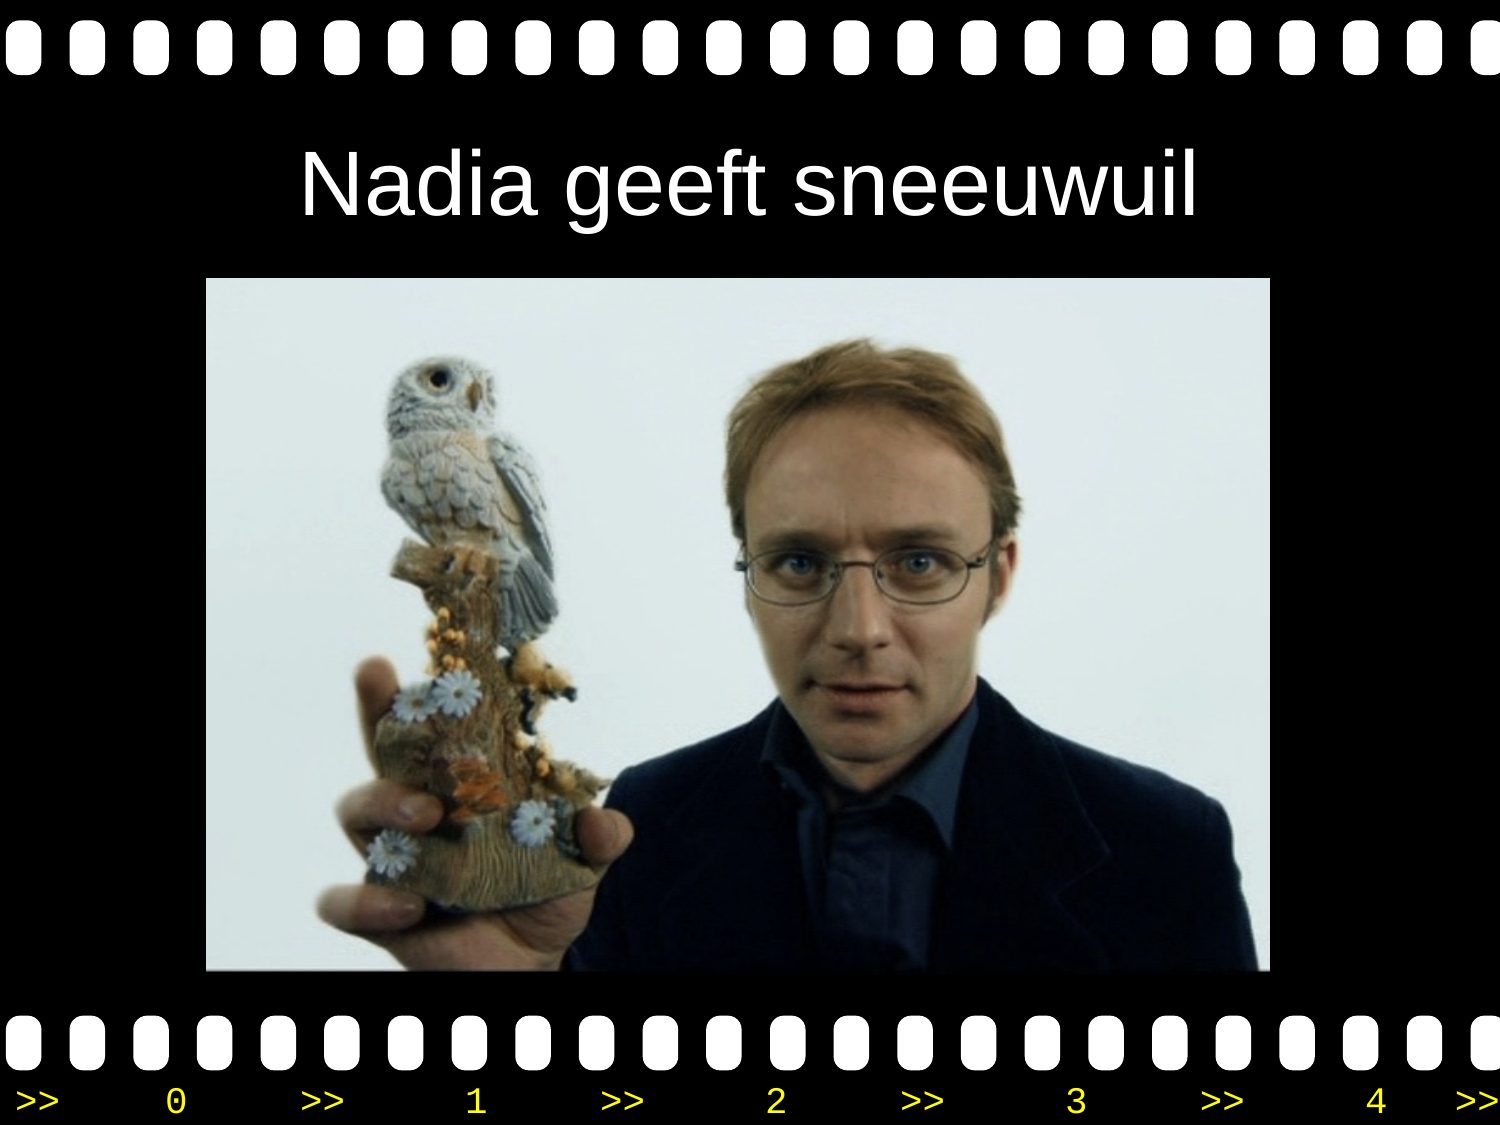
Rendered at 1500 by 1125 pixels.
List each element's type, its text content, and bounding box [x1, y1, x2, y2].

title Nadia geeft sneeuwuil [75, 97, 1426, 271]
picture [206, 278, 1270, 975]
